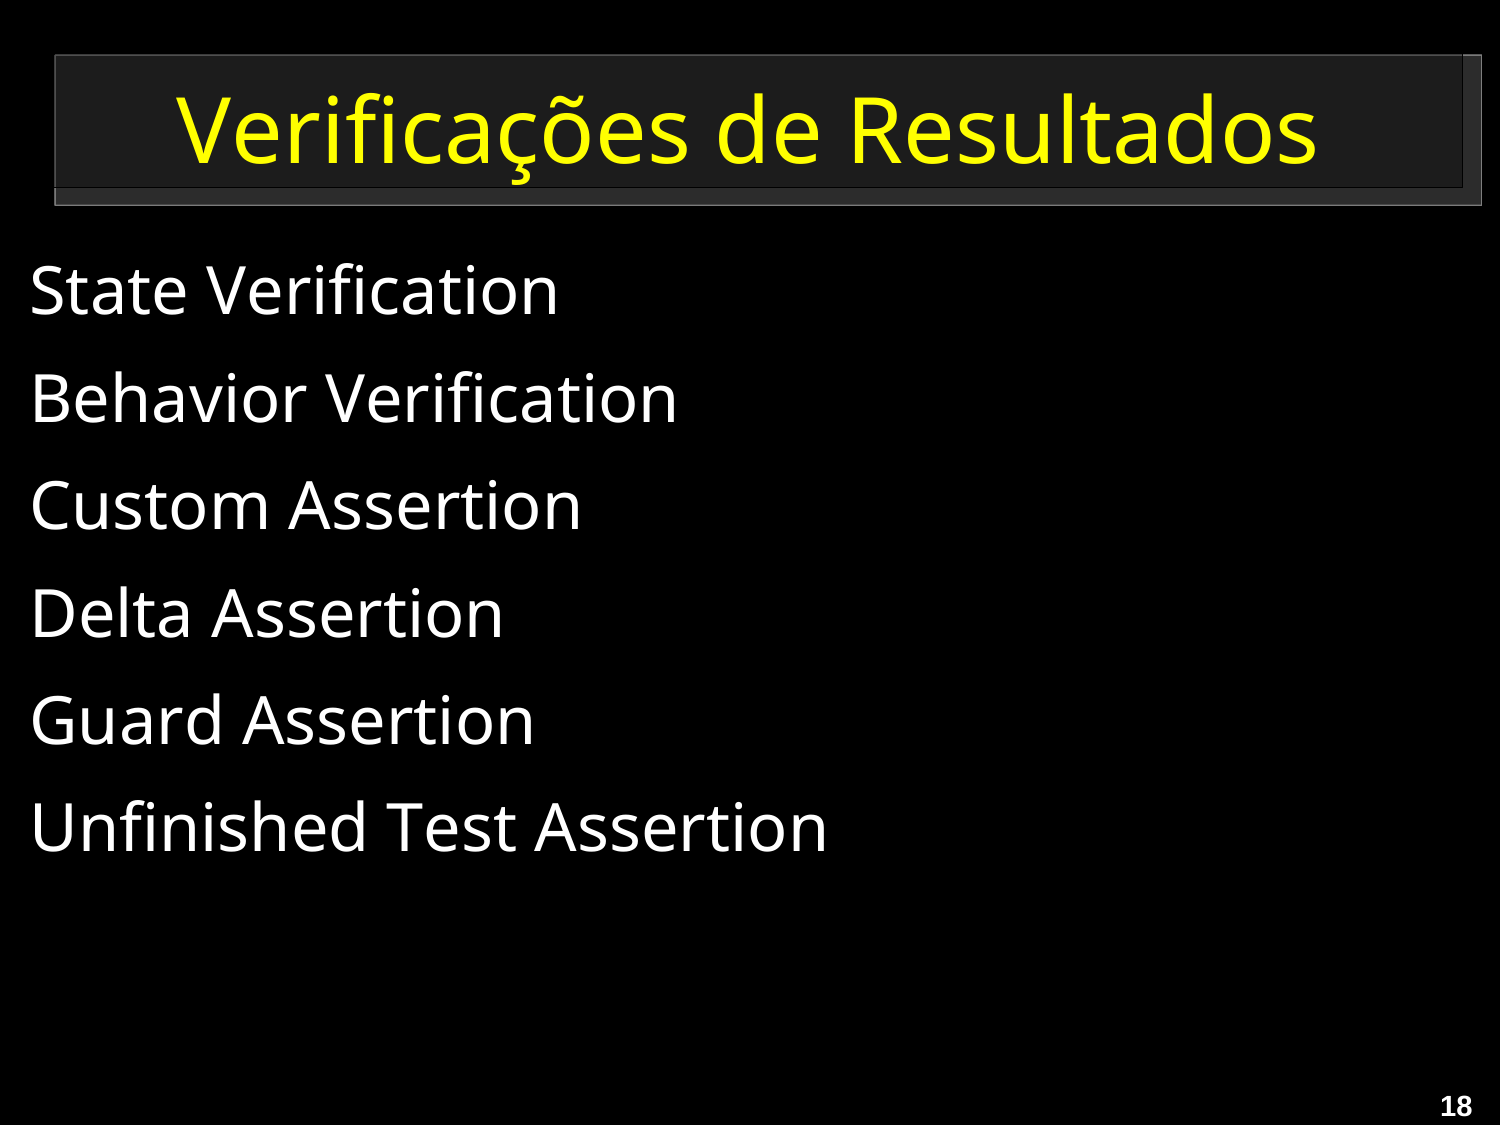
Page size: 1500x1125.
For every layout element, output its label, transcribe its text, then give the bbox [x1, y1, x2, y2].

list State Verification Behavior Verification Custom Assertion Delta Assertion Guard Assertion Unfinished Test Assertion [29, 243, 1469, 1072]
title Verificações de Resultados [29, 38, 1469, 218]
